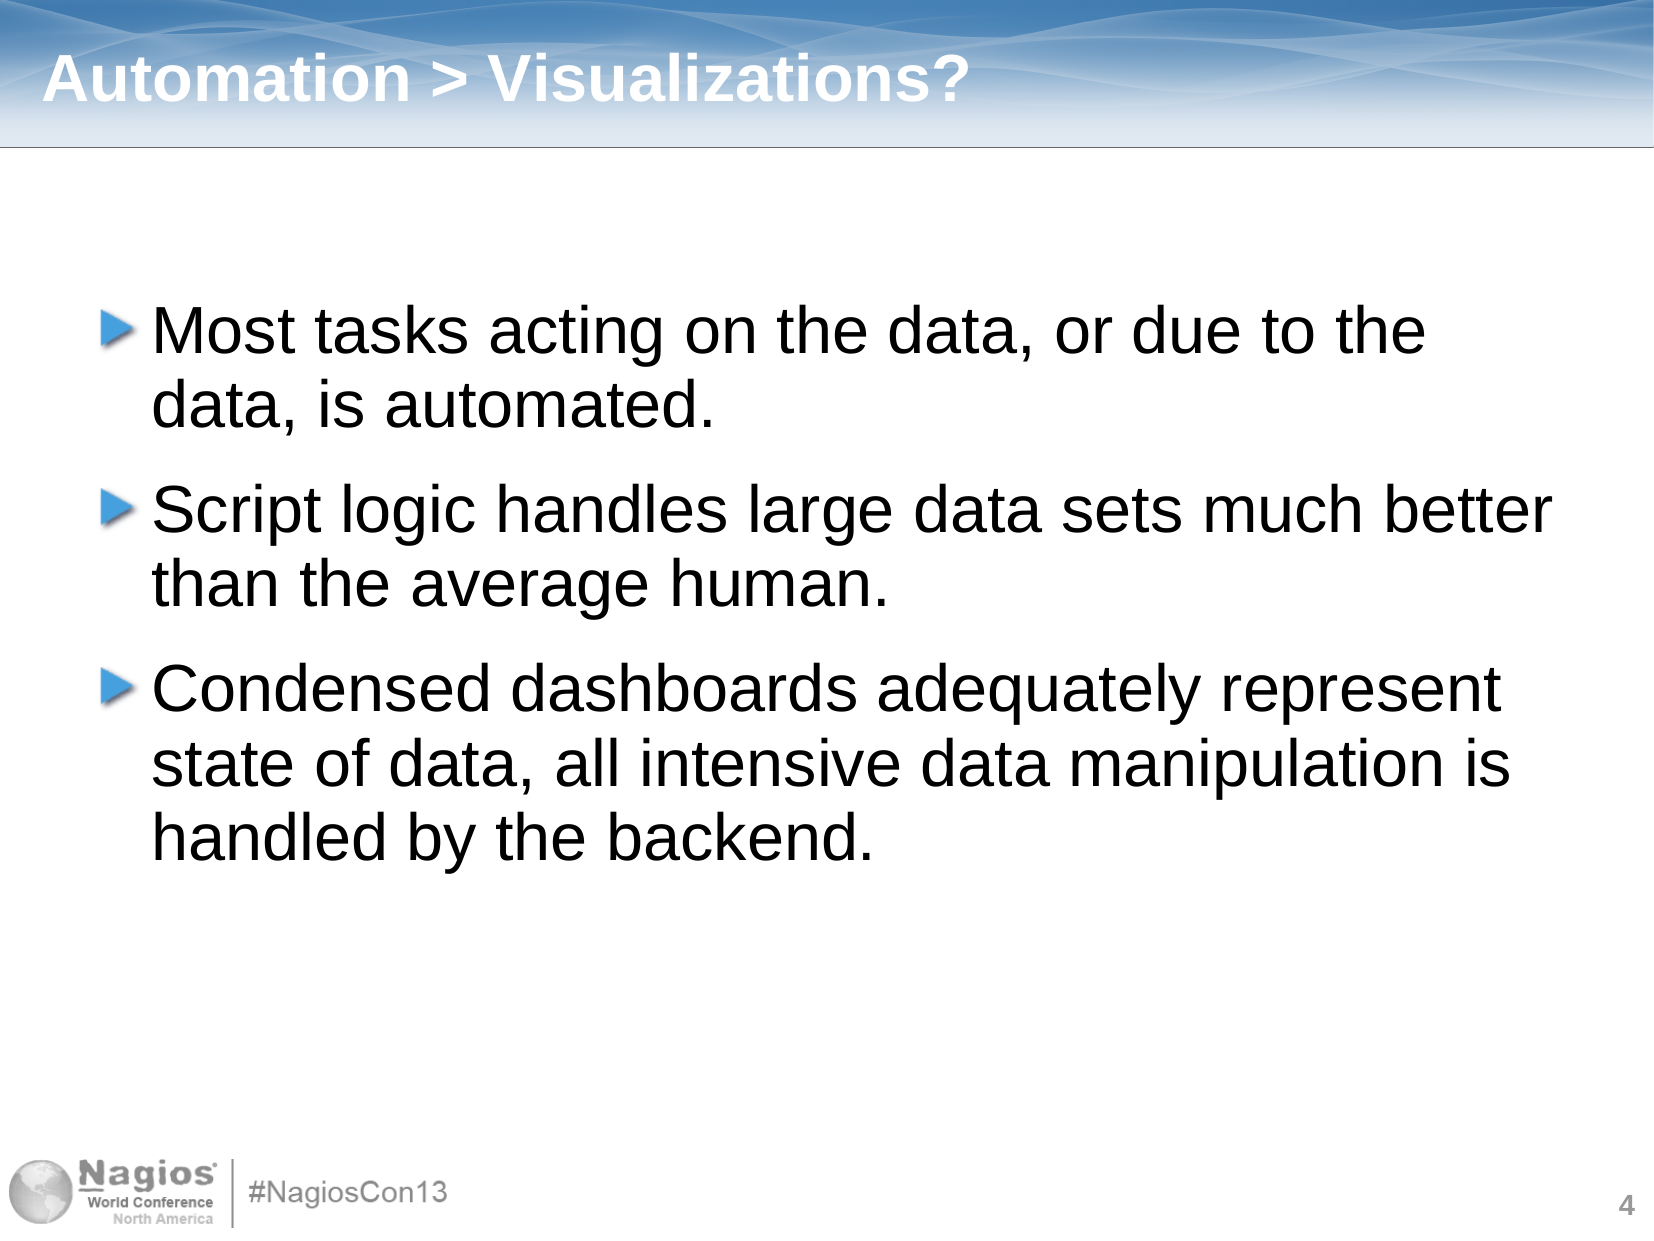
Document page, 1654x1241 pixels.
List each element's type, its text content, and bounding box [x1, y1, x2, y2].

picture [9, 1159, 453, 1228]
picture [0, 0, 1654, 147]
title Automation > Visualizations? [41, 29, 1248, 127]
list Most tasks acting on the data, or due to the data, is automated. Script logic handles large data sets much better than the average human. Condensed dashboards adequately represent state of data, all intensive data manipulation is handled by the backend. [80, 188, 1569, 1007]
